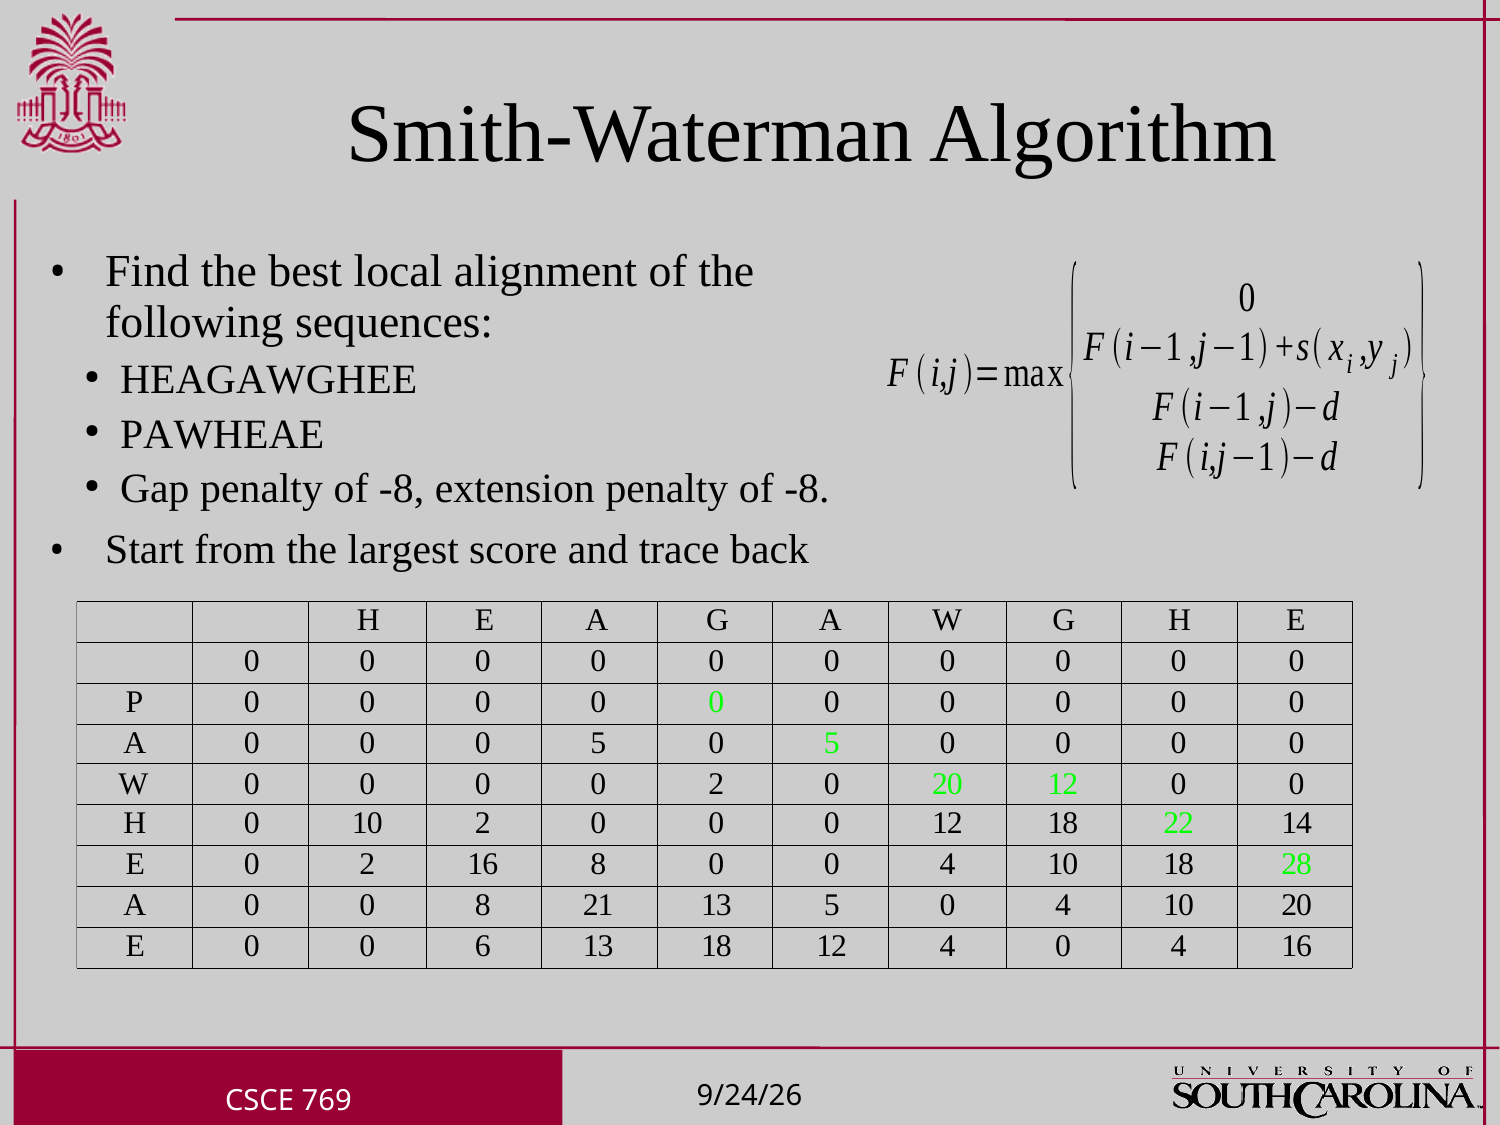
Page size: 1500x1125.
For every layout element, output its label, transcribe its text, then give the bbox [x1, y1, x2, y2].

title Smith-Waterman Algorithm [174, 9, 1450, 188]
picture [1162, 1050, 1483, 1125]
chart [876, 258, 1440, 498]
chart [76, 601, 1366, 976]
picture [12, 12, 131, 155]
text_box Find the best local alignment of the following sequences: HEAGAWGHEE PAWHEAE Gap penalty of -8, extension penalty of -8. Start from the largest score and trace back [34, 234, 901, 577]
